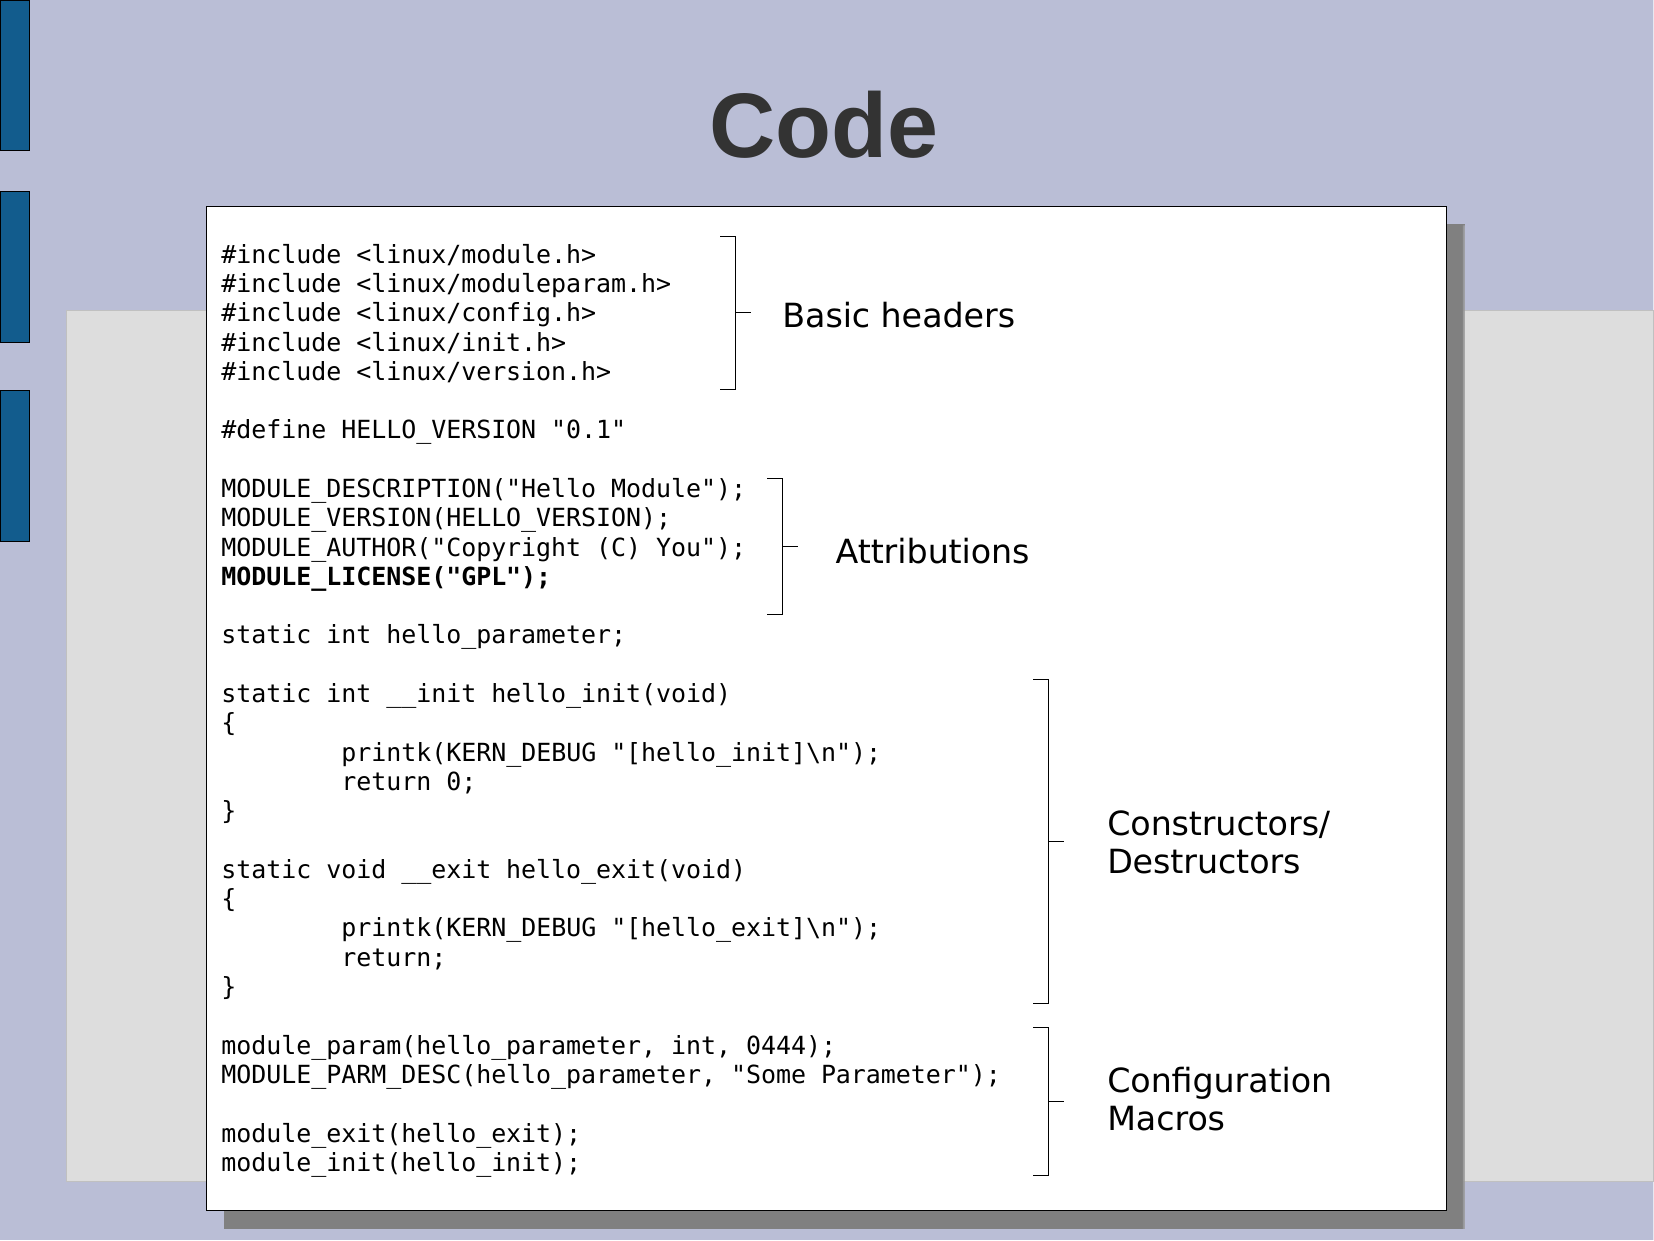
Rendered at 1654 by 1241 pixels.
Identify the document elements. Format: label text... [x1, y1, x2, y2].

text_box Attributions [820, 525, 1117, 579]
text_box Basic headers [767, 289, 1182, 343]
text_box Configuration Macros [1092, 1053, 1388, 1146]
text_box Constructors/ Destructors [1092, 797, 1388, 890]
text_box #include <linux/module.h> #include <linux/moduleparam.h> #include <linux/config.h> #include <linux/init.h> #include <linux/version.h> #define HELLO_VERSION "0.1" MODULE_DESCRIPTION("Hello Module"); MODULE_VERSION(HELLO_VERSION); MODULE_AUTHOR("Copyright (C) You"); MODULE_LICENSE("GPL"); static int hello_parameter; static int __init hello_init(void) { printk(KERN_DEBUG "[hello_init]\n"); return 0; } static void __exit hello_exit(void) { printk(KERN_DEBUG "[hello_exit]\n"); return; } module_param(hello_parameter, int, 0444); MODULE_PARM_DESC(hello_parameter, "Some Parameter"); module_exit(hello_exit); module_init(hello_init); [206, 222, 1447, 1211]
title Code [118, 29, 1531, 222]
